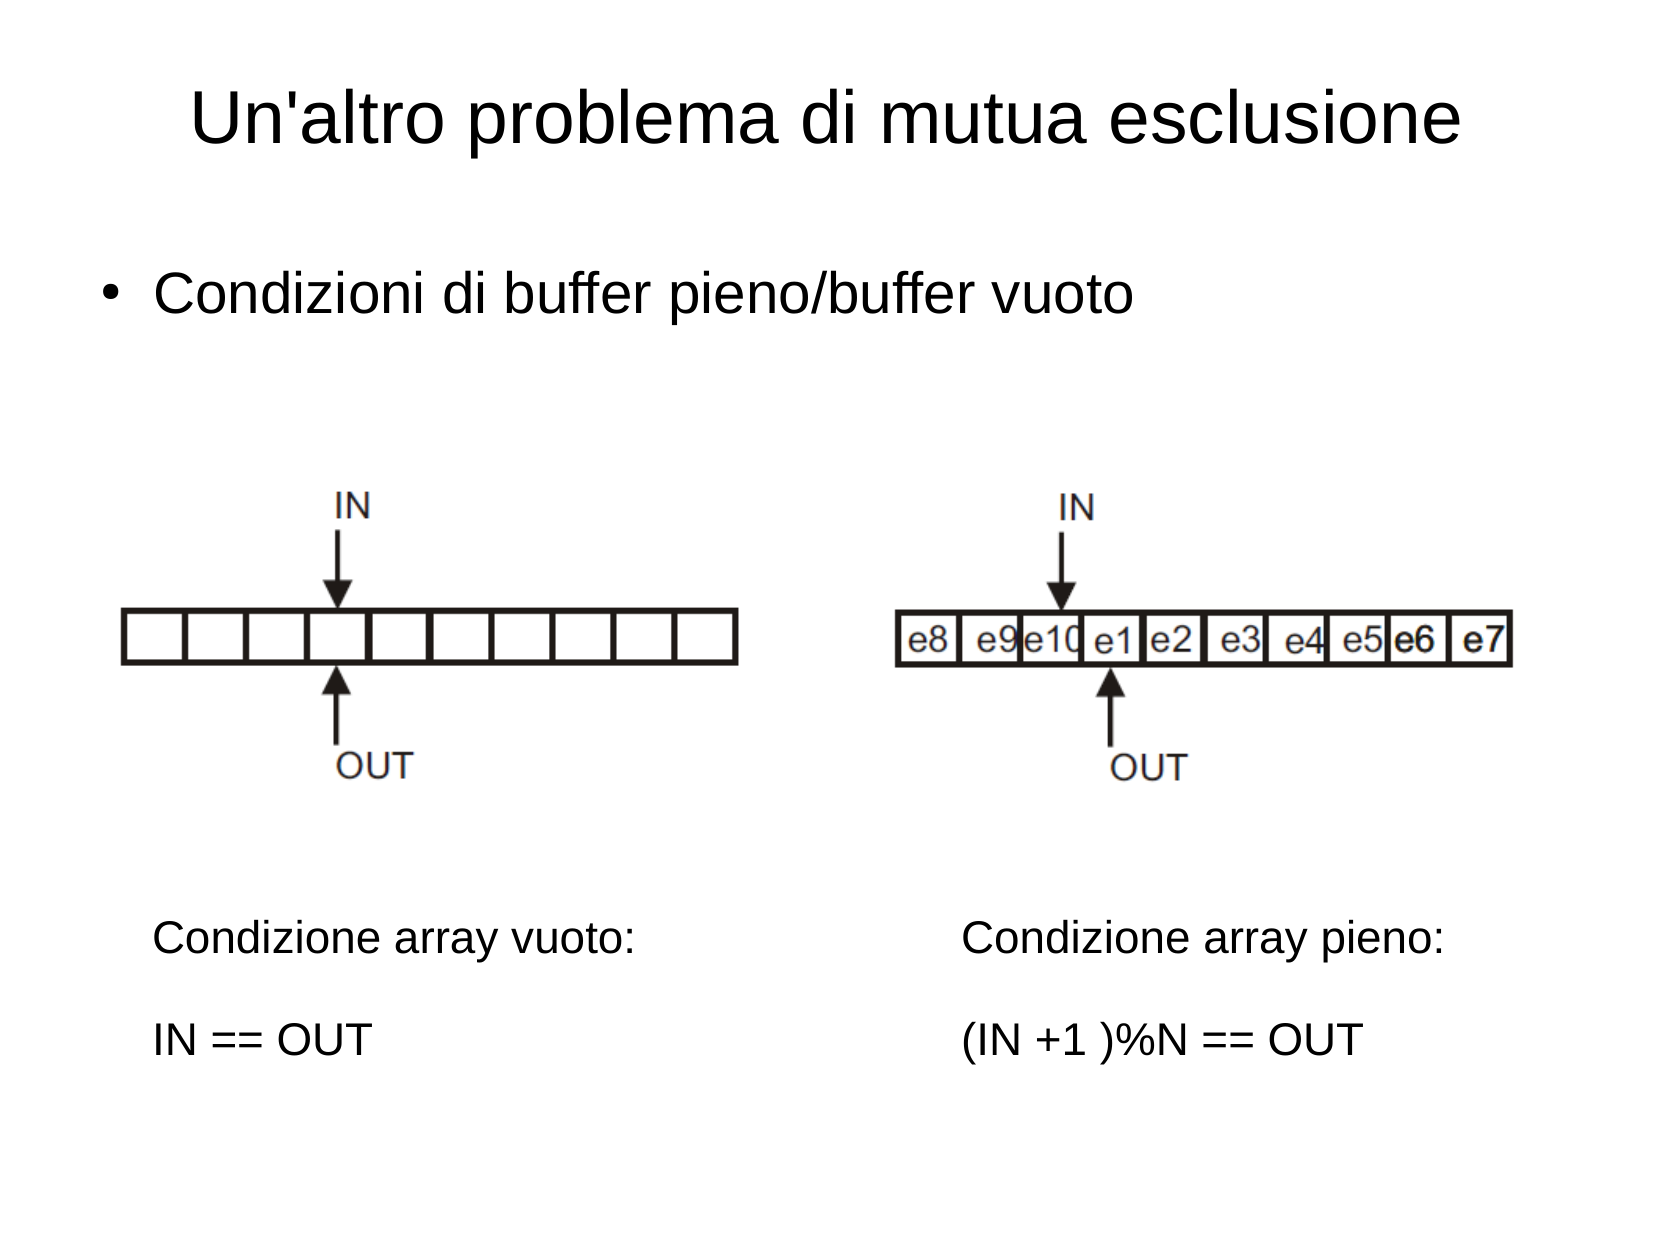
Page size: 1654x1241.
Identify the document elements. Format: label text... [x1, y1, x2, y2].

picture [864, 453, 1521, 787]
picture [79, 481, 770, 818]
text_box Condizione array pieno: (IN +1 )%N == OUT [946, 904, 1574, 1074]
list Condizioni di buffer pieno/buffer vuoto [82, 260, 1571, 980]
text_box Condizione array vuoto: IN == OUT [137, 904, 765, 1073]
title Un'altro problema di mutua esclusione [82, 13, 1571, 222]
